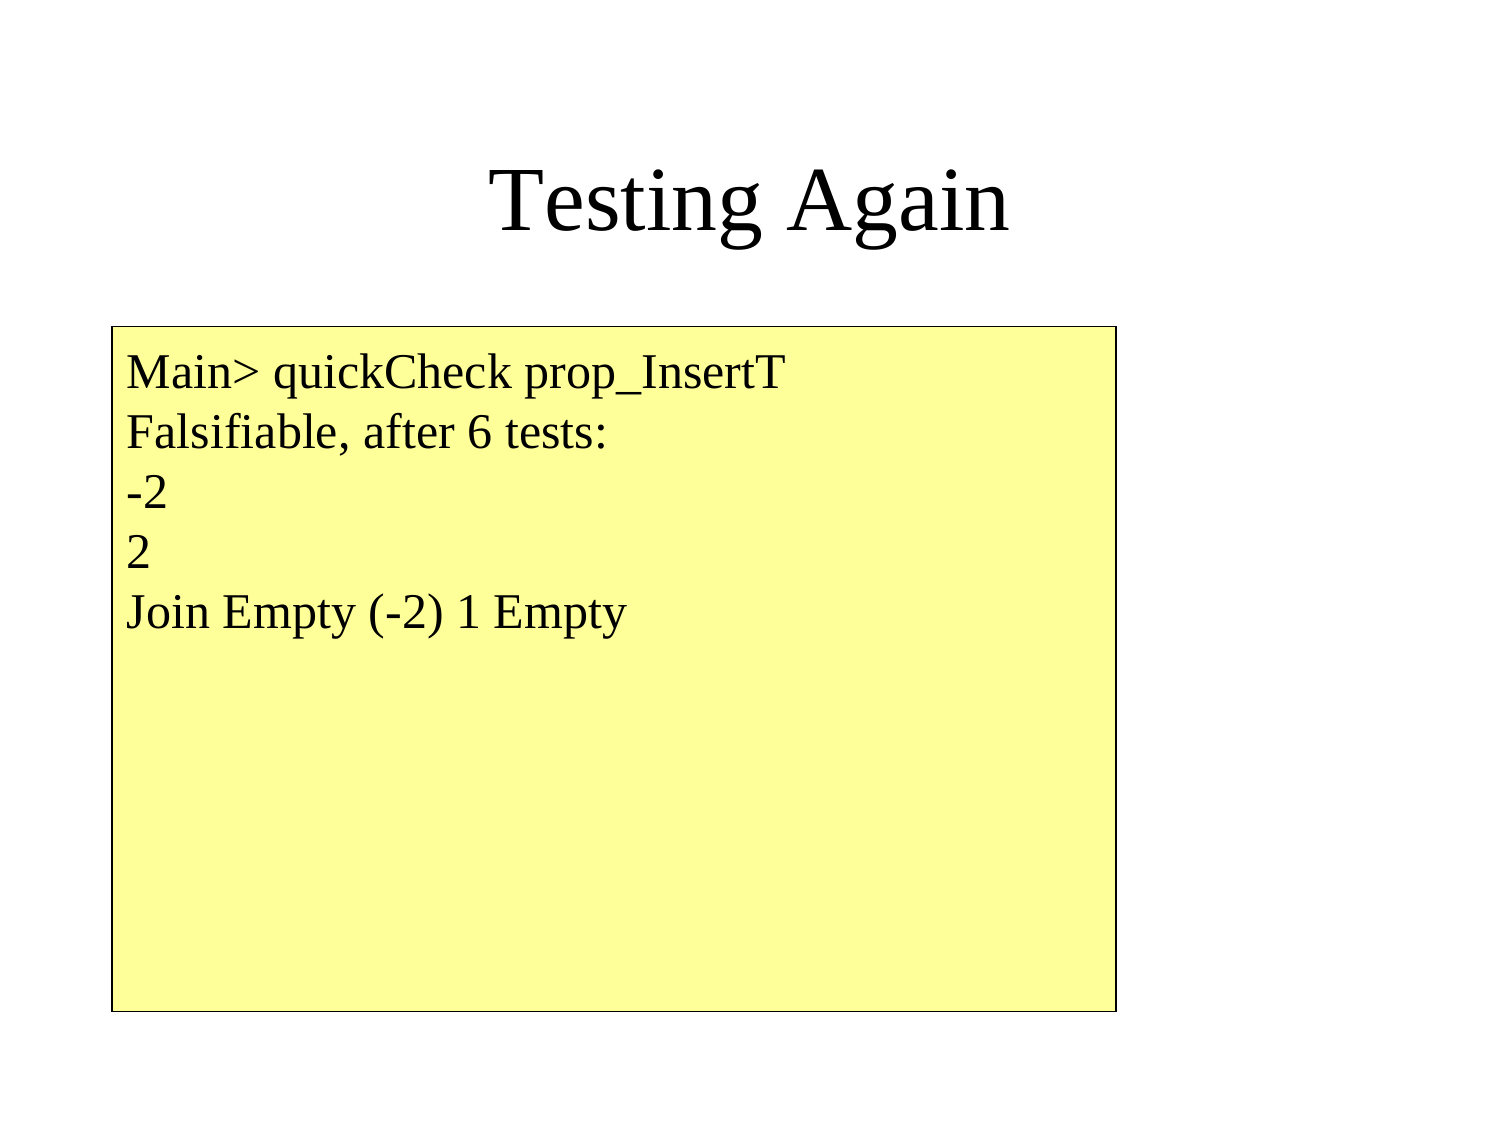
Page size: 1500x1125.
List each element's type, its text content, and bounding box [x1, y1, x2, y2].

title Testing Again [112, 99, 1388, 288]
text_box Main> quickCheck prop_InsertT Falsifiable, after 6 tests: -2 2 Join Empty (-2) 1 Empty [112, 326, 1117, 1012]
